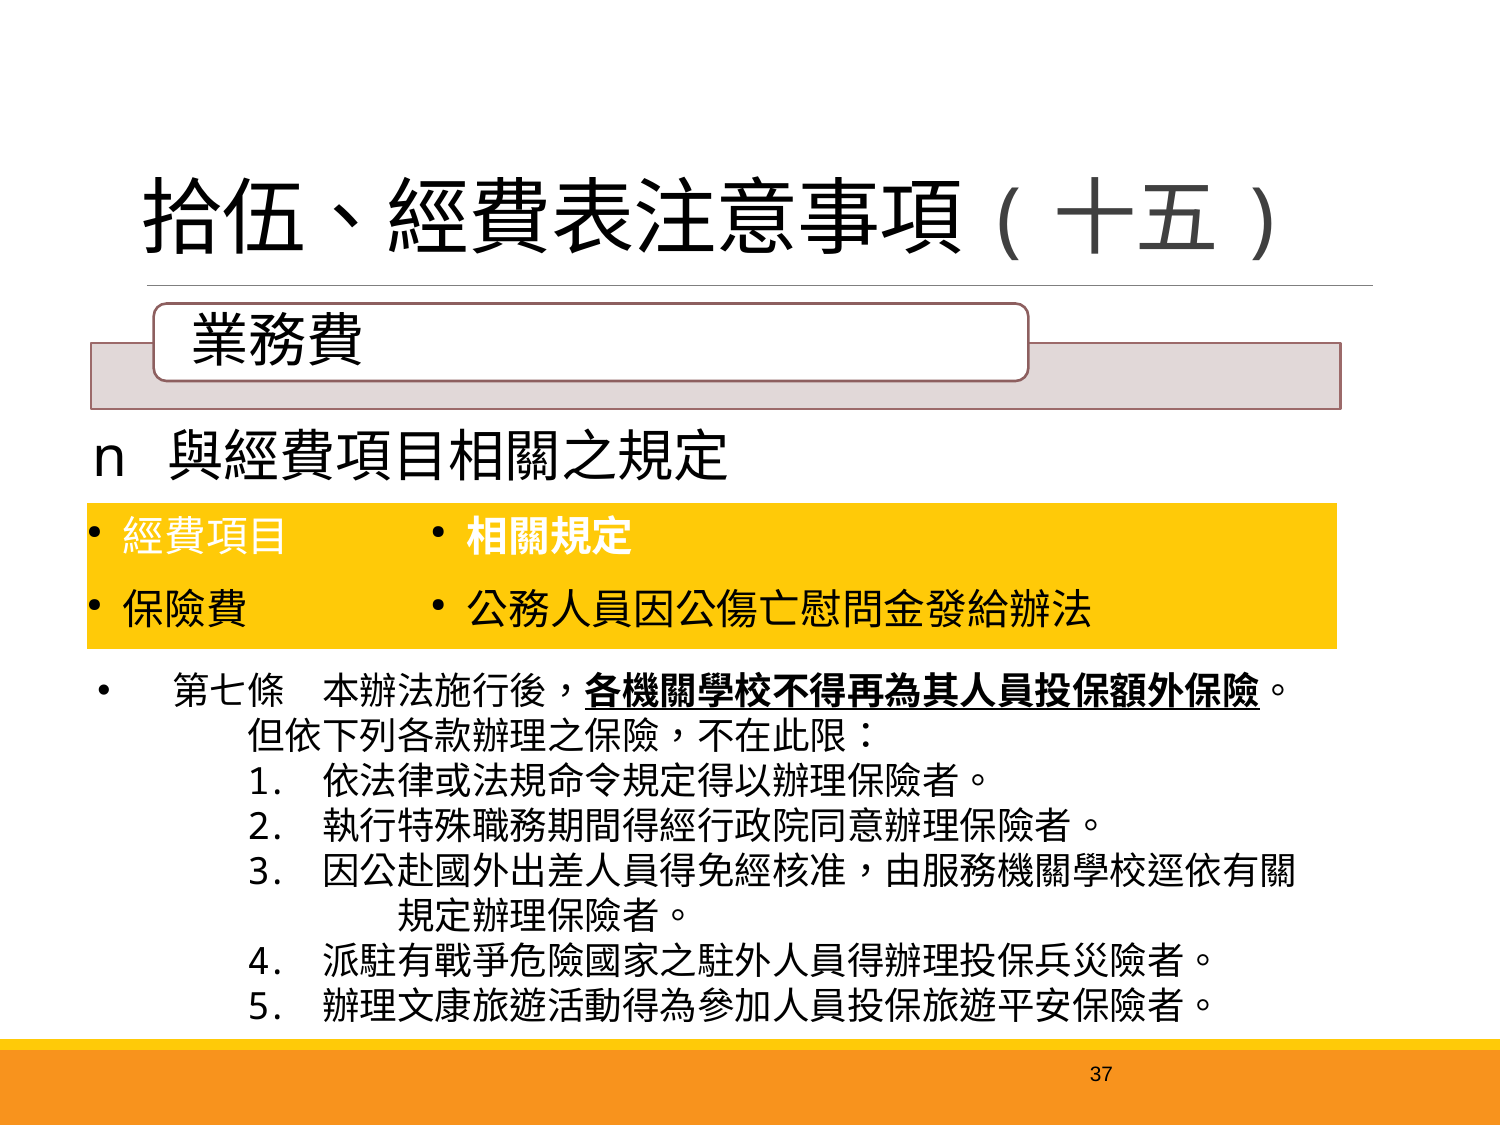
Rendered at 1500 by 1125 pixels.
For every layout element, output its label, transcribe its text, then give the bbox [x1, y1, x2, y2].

text_box 業務費 [153, 303, 1029, 382]
text_box 第七條 本辦法施行後，各機關學校不得再為其人員投保額外保險。但依下列各款辦理之保險，不在此限： 依法律或法規命令規定得以辦理保險者。 執行特殊職務期間得經行政院同意辦理保險者。 因公赴國外出差人員得免經核准，由服務機關學校逕依有關規定辦理保險者。 派駐有戰爭危險國家之駐外人員得辦理投保兵災險者。 辦理文康旅遊活動得為參加人員投保旅遊平安保險者。 [82, 660, 1346, 1035]
text_box [91, 343, 1341, 409]
table_header 相關規定 [431, 503, 1337, 576]
text_box 37 [1074, 1042, 1426, 1103]
text_box 與經費項目相關之規定 [77, 413, 1341, 496]
table_cell 保險費 [87, 576, 431, 649]
table_cell 公務人員因公傷亡慰問金發給辦法 [431, 576, 1337, 649]
title 拾伍、經費表注意事項(十五) [105, 94, 1324, 272]
table_header 經費項目 [87, 503, 431, 576]
